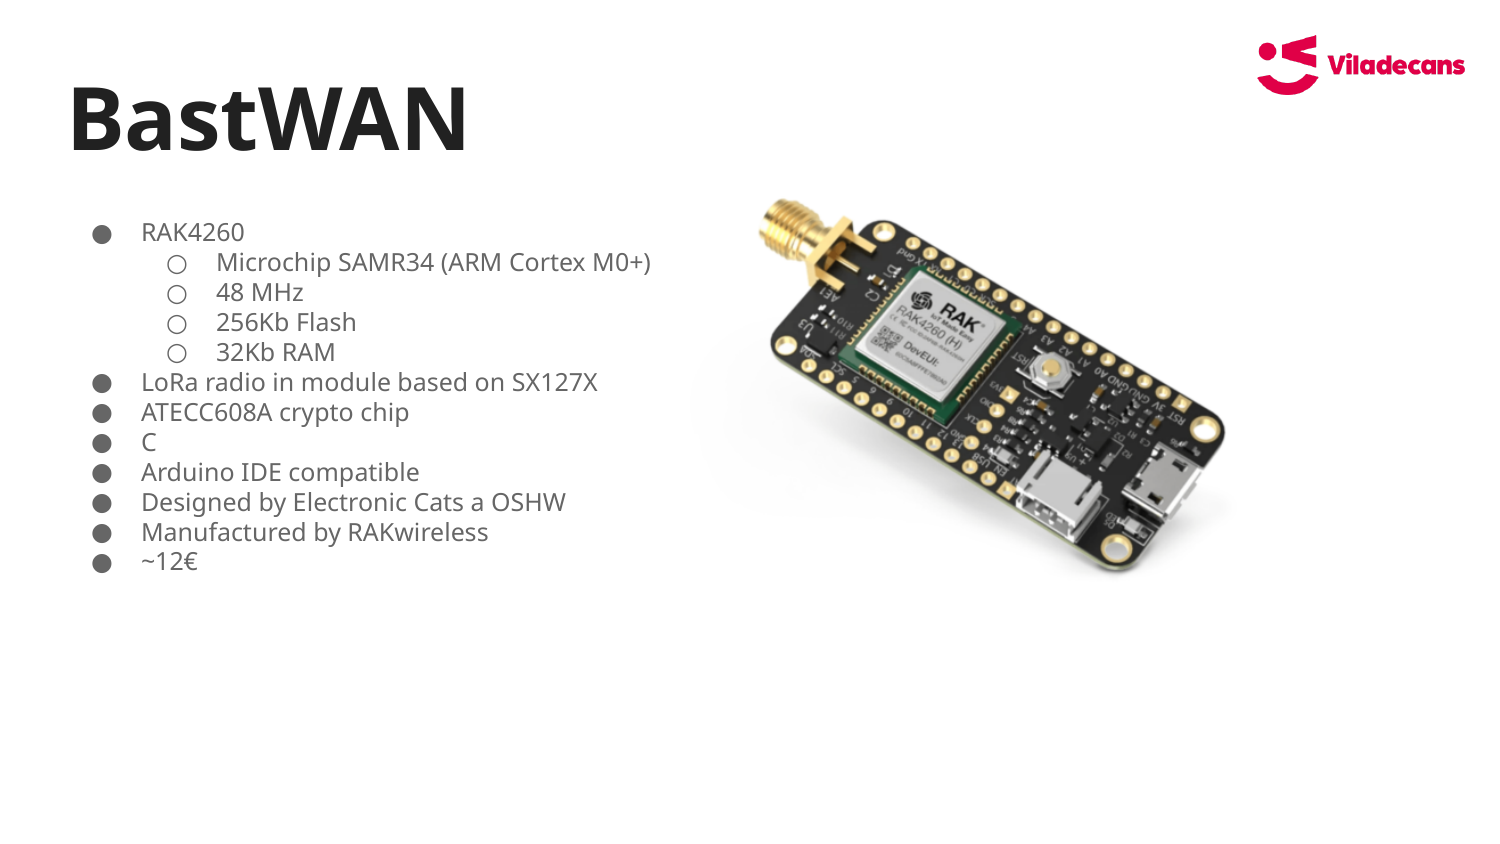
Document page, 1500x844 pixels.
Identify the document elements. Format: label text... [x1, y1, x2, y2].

list RAK4260 Microchip SAMR34 (ARM Cortex M0+) 48 MHz 256Kb Flash 32Kb RAM LoRa radio in module based on SX127X ATECC608A crypto chip C Arduino IDE compatible Designed by Electronic Cats a OSHW Manufactured by RAKwireless ~12€ [51, 201, 718, 750]
picture [1257, 35, 1465, 95]
title BastWAN [51, 48, 1449, 180]
picture [663, 188, 1312, 692]
